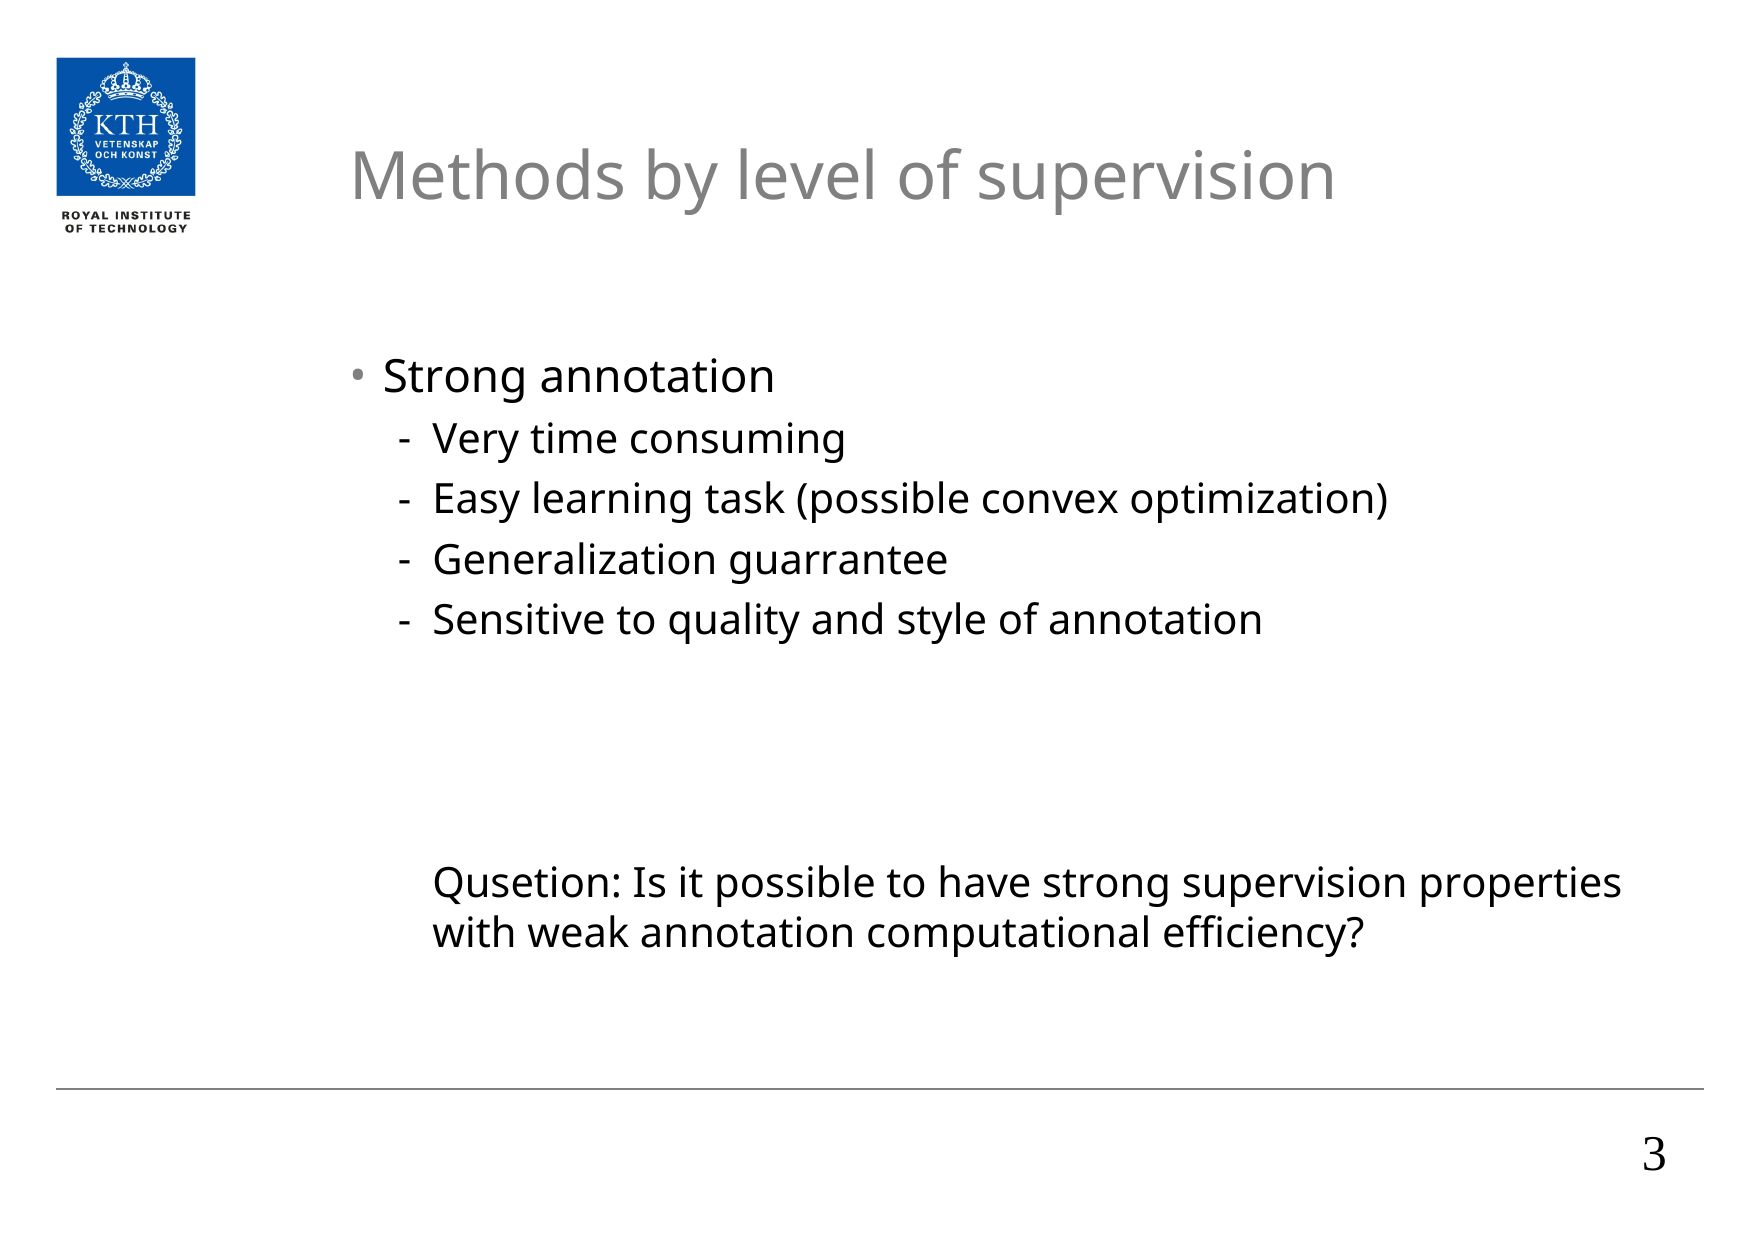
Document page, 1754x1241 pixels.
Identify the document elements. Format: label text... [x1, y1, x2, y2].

list Strong annotation Very time consuming Easy learning task (possible convex optimization) Generalization guarrantee Sensitive to quality and style of annotation Qusetion: Is it possible to have strong supervision properties with weak annotation computational efficiency? [349, 338, 1667, 1073]
picture [56, 57, 196, 234]
title Methods by level of supervision [349, 69, 1663, 277]
